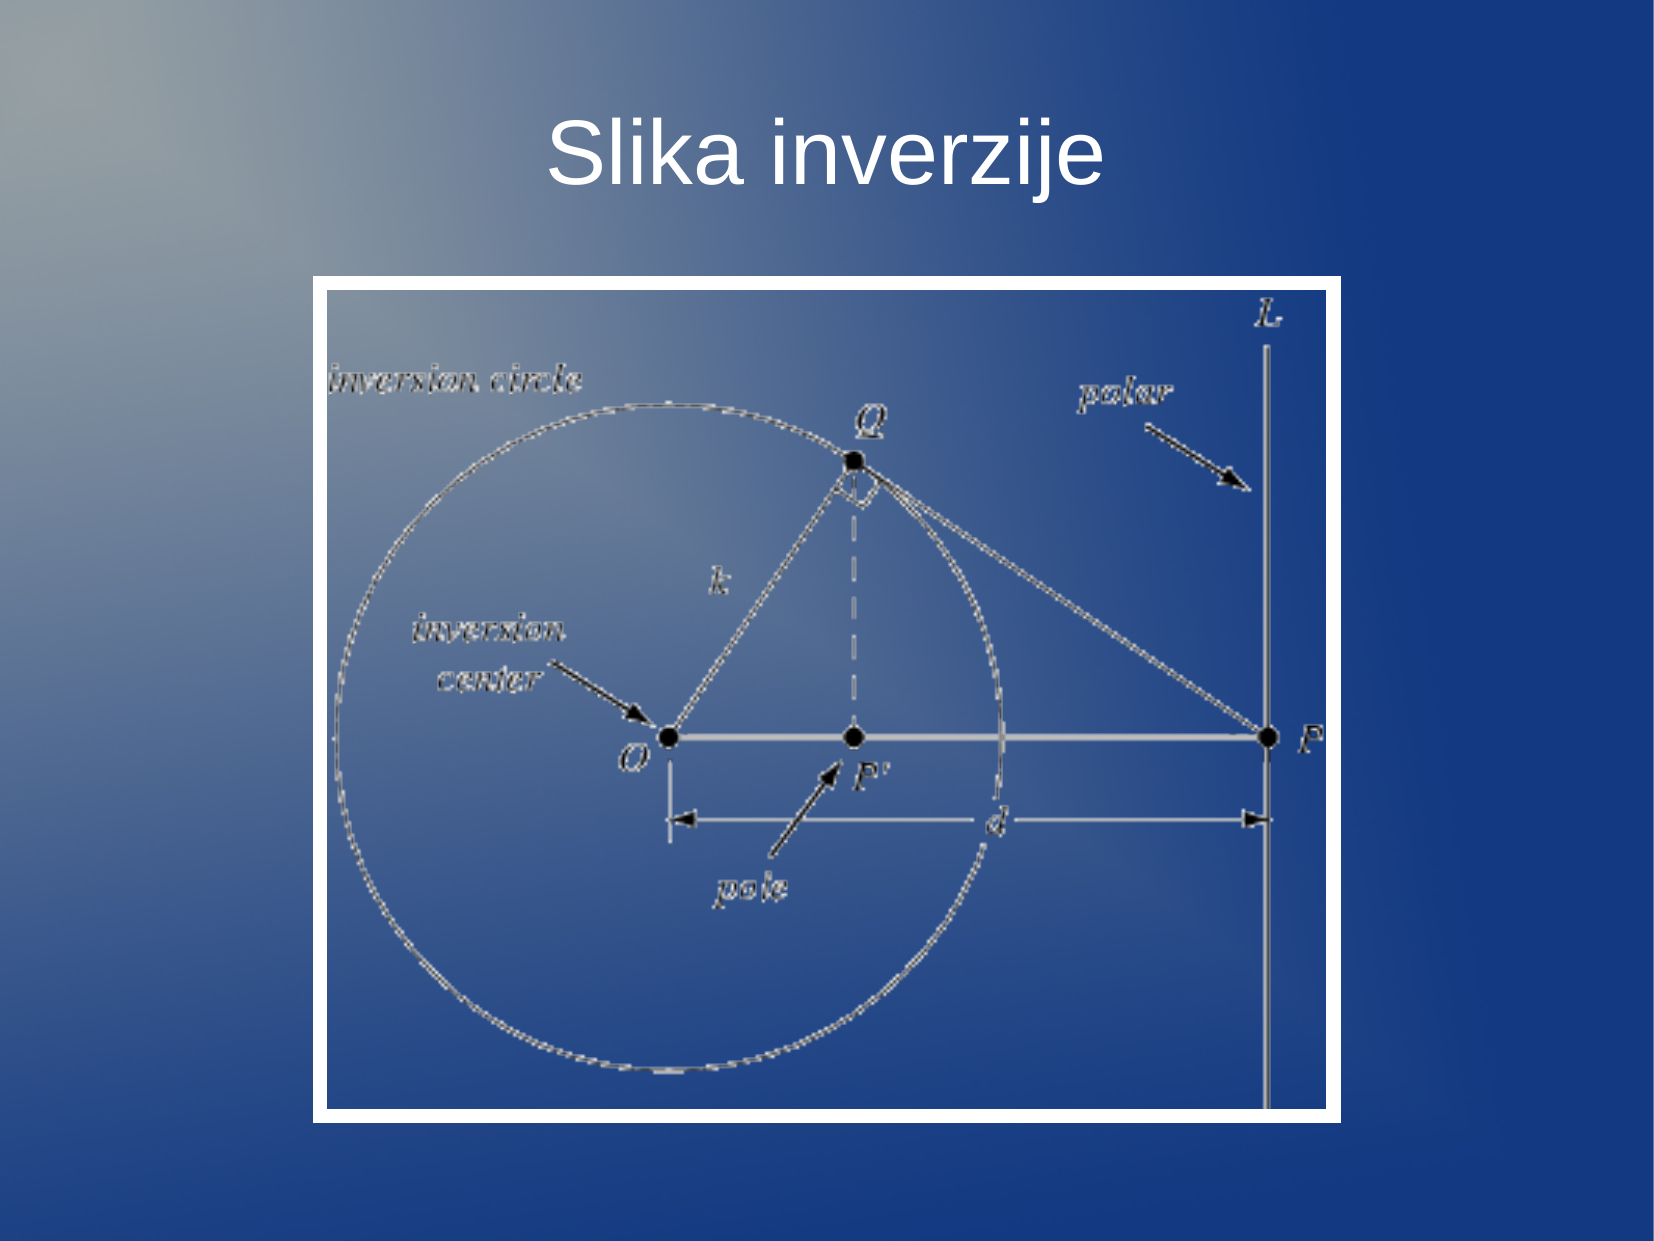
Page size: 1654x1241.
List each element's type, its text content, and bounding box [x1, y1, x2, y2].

picture [0, 0, 1654, 1241]
title Slika inverzije [82, 49, 1571, 257]
